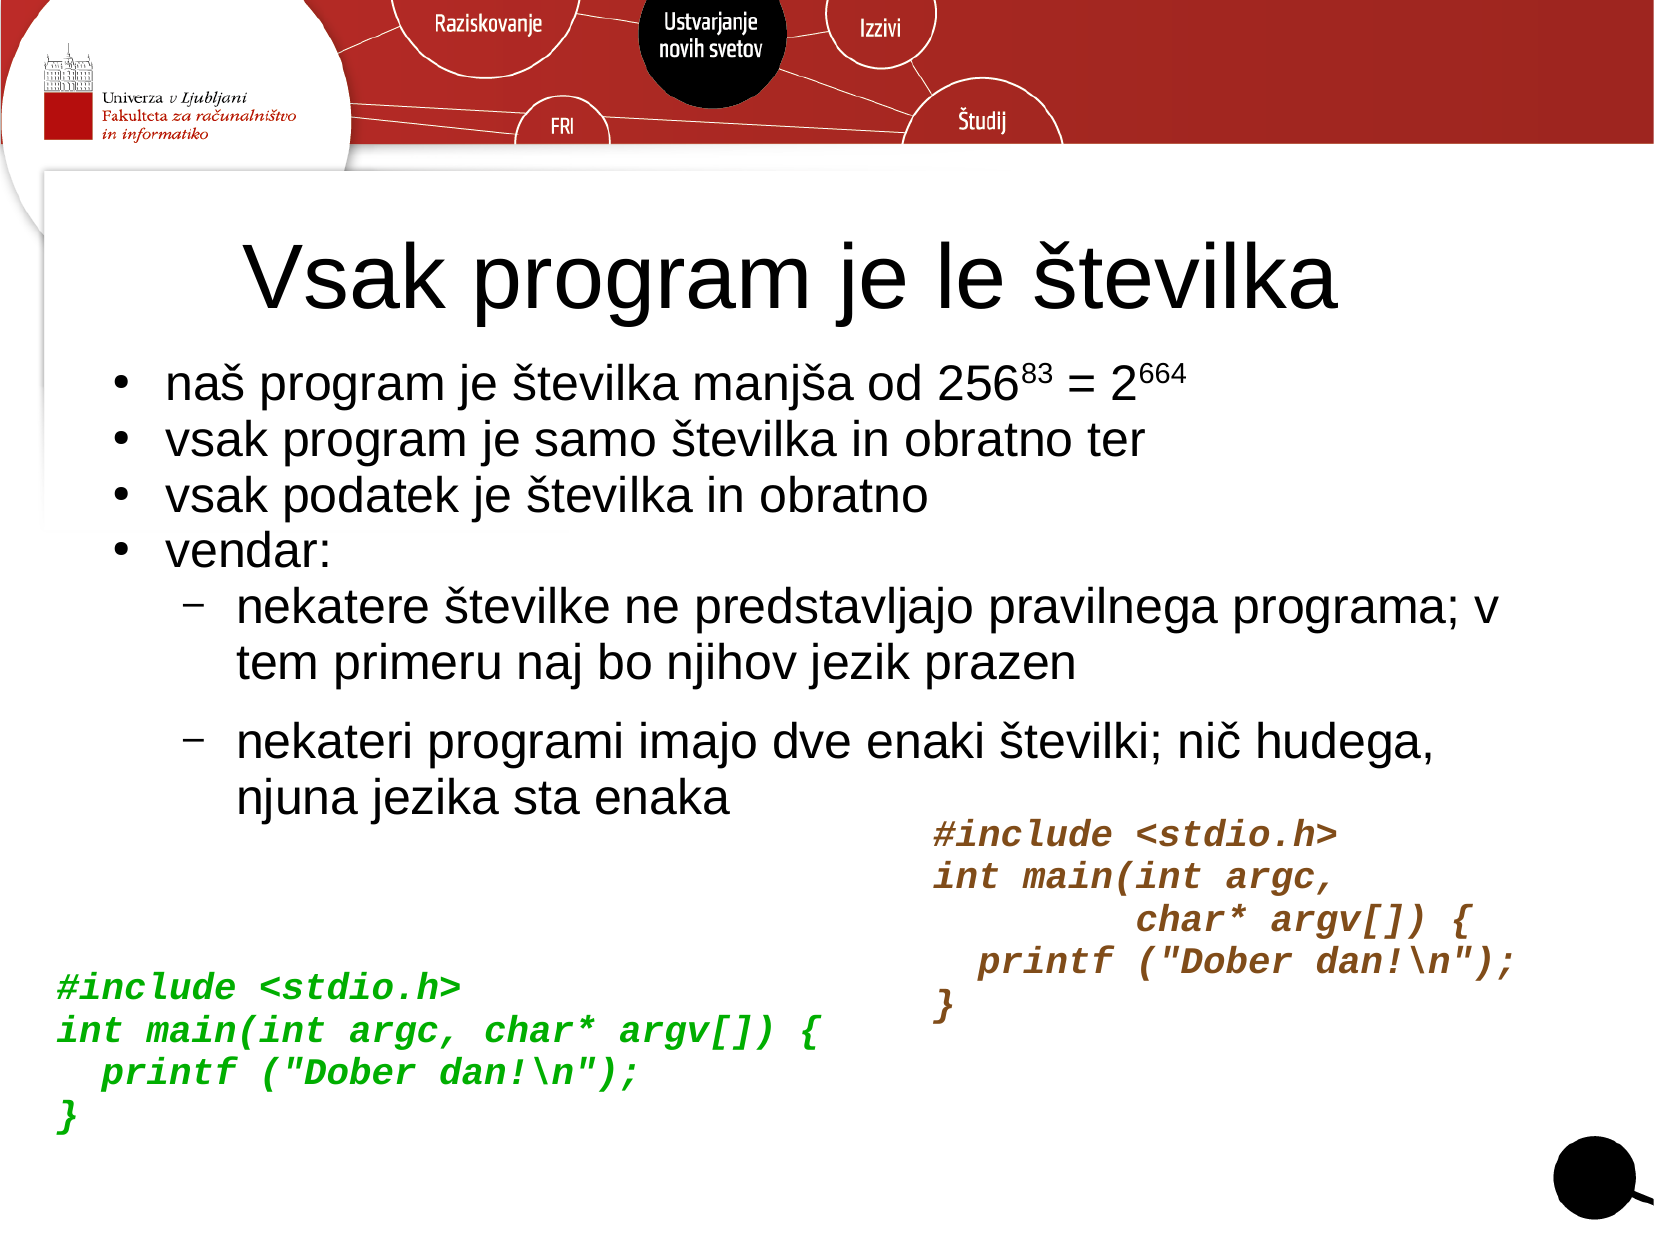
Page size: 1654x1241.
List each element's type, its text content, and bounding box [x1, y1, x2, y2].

title Vsak program je le številka [47, 173, 1536, 381]
list #include <stdio.h> int main(int argc, char* argv[]) { printf ("Dober dan!\n"); } [56, 968, 839, 1146]
list #include <stdio.h> int main(int argc, char* argv[]) { printf ("Dober dan!\n"); } [933, 814, 1560, 993]
list naš program je številka manjša od 25683 = 2664 vsak program je samo številka in obratno ter vsak podatek je številka in obratno vendar: nekatere številke ne predstavljajo pravilnega programa; v tem primeru naj bo njihov jezik prazen nekateri programi imajo dve enaki številki; nič hudega, njuna jezika sta enaka [94, 355, 1550, 827]
picture [0, 0, 1654, 1241]
